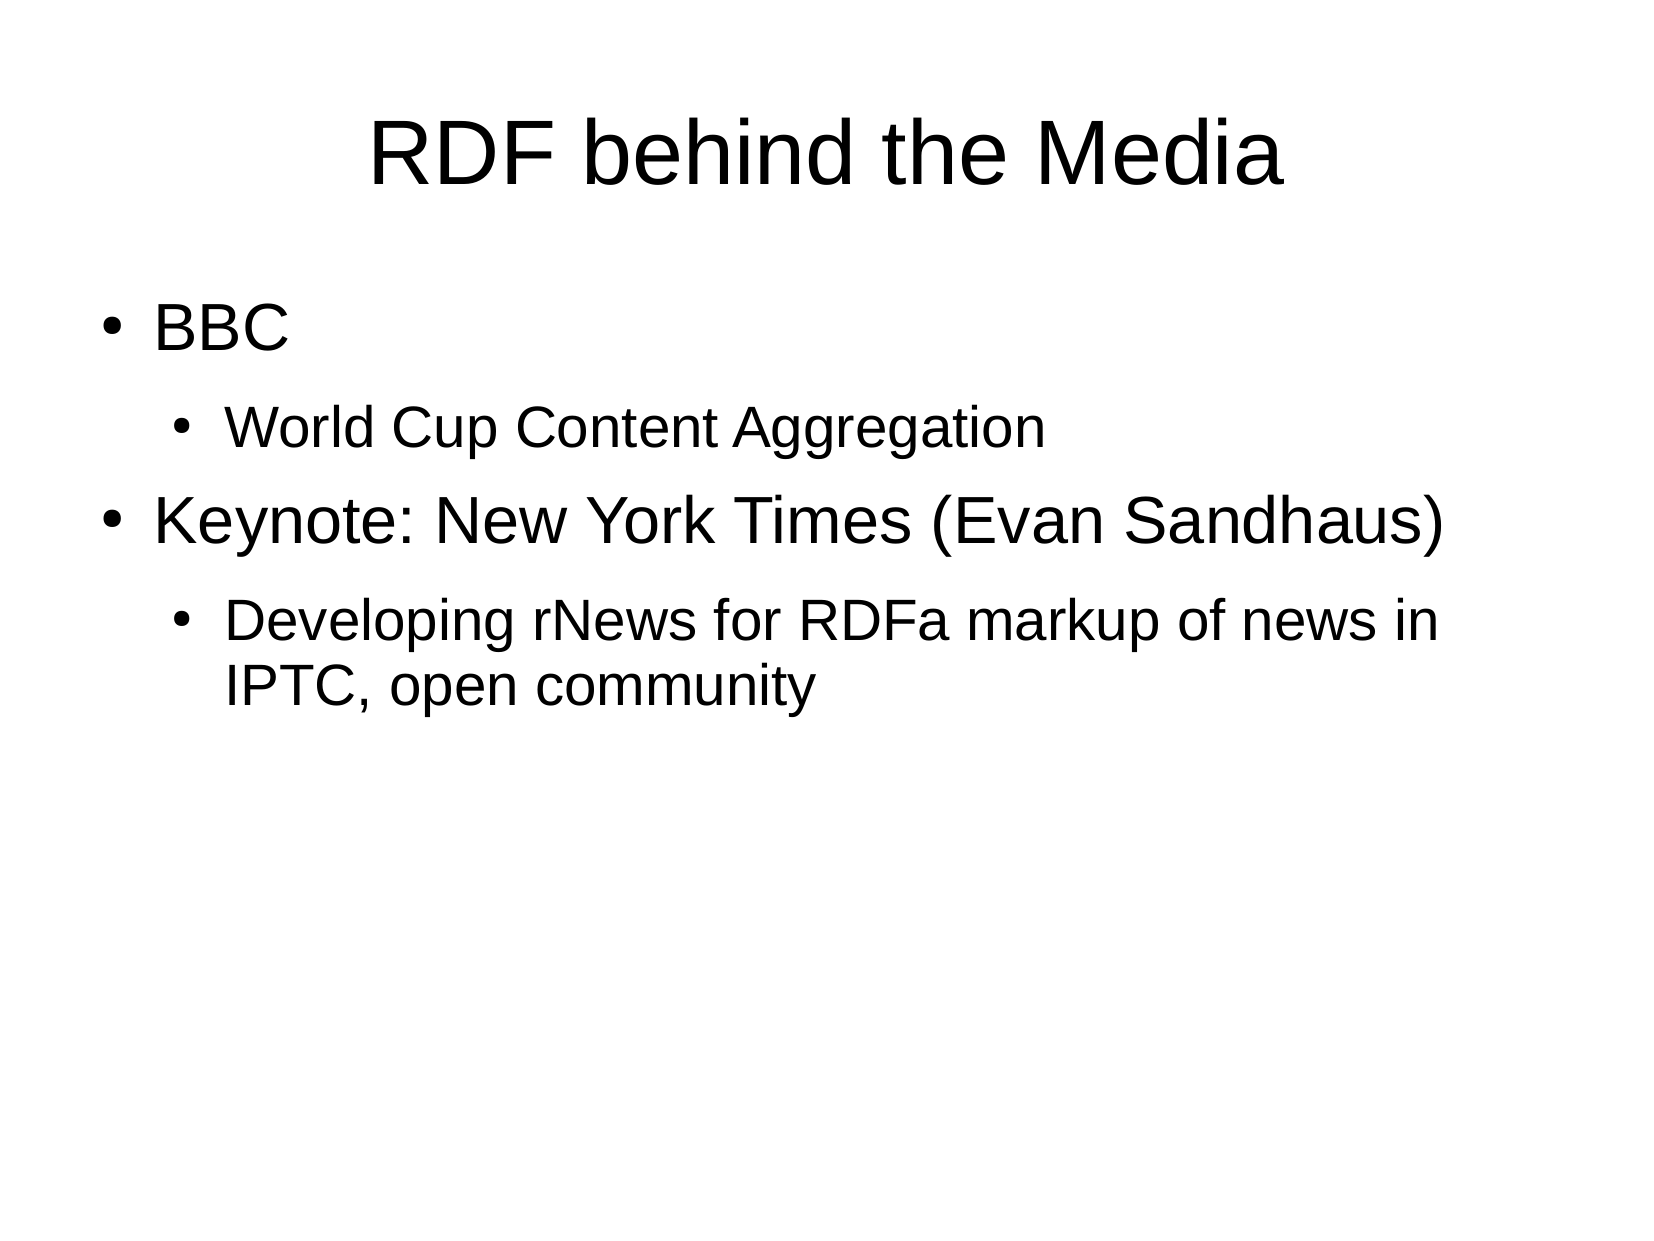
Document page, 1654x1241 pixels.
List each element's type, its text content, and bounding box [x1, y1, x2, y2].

title RDF behind the Media [82, 49, 1571, 257]
list BBC World Cup Content Aggregation Keynote: New York Times (Evan Sandhaus) Developing rNews for RDFa markup of news in IPTC, open community [82, 290, 1571, 1109]
